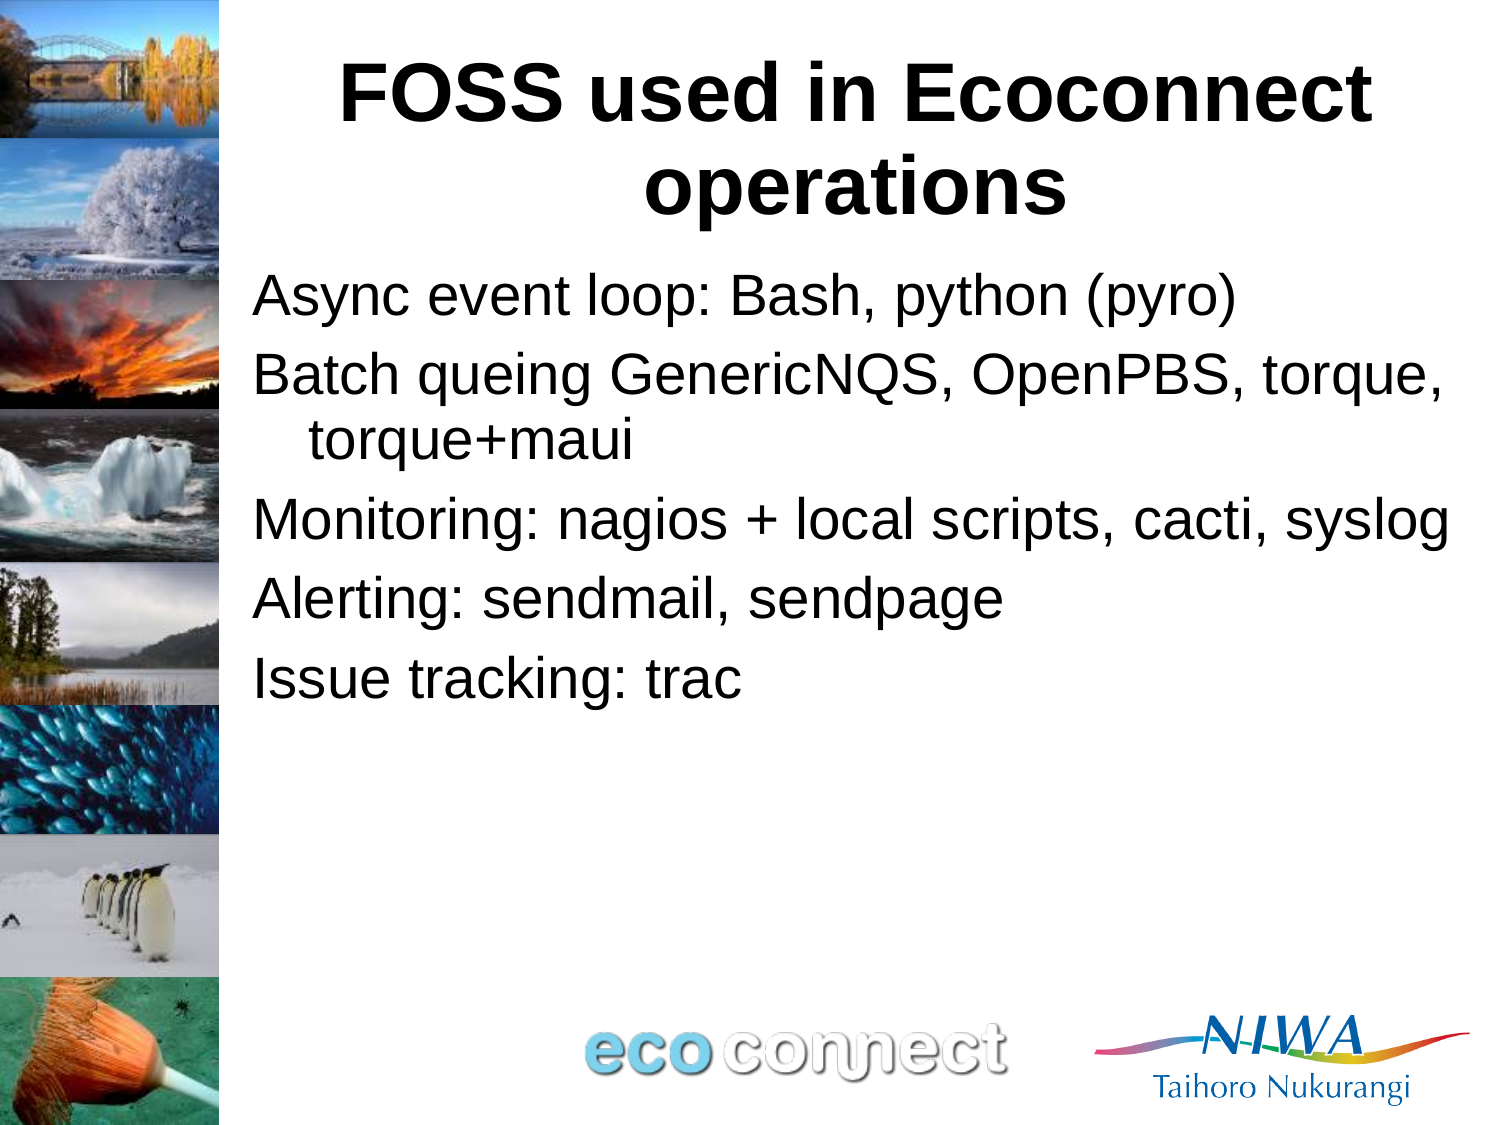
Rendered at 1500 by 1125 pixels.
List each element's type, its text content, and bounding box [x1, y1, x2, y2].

picture [0, 0, 219, 1125]
picture [561, 1003, 1030, 1098]
title FOSS used in Ecoconnect operations [253, 31, 1459, 247]
picture [1092, 1013, 1472, 1106]
list Async event loop: Bash, python (pyro) Batch queing GenericNQS, OpenPBS, torque, torque+maui Monitoring: nagios + local scripts, cacti, syslog Alerting: sendmail, sendpage Issue tracking: trac [252, 262, 1459, 962]
